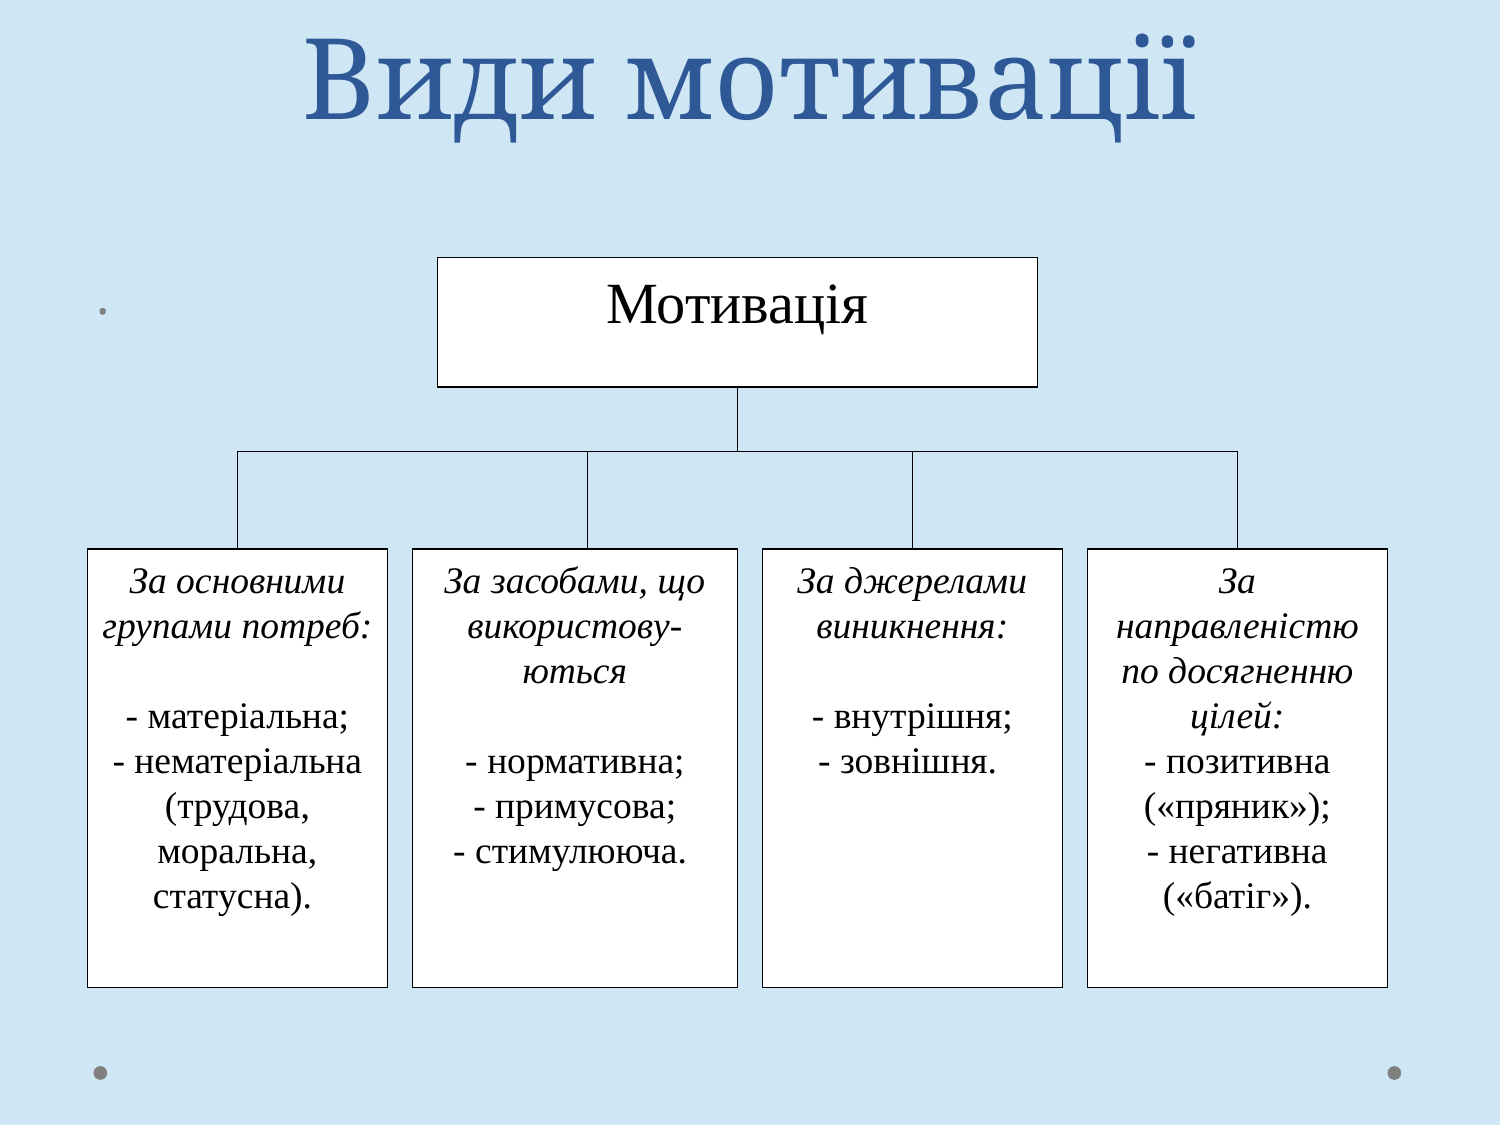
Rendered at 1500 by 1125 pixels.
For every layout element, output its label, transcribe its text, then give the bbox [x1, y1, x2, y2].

text_box За засобами, що використову-ються - нормативна; - примусова; - стимулююча. [412, 548, 738, 988]
text_box Мотивація [437, 257, 1038, 387]
title Види мотивації [75, 0, 1425, 225]
text_box За джерелами виникнення: - внутрішня; - зовнішня. [762, 548, 1063, 988]
text_box За направленістю по досягненню цілей: - позитивна («пряник»); - негативна («батіг»). [1087, 548, 1388, 988]
text_box За основними групами потреб: - матеріальна; - нематеріальна (трудова, моральна, статусна). [87, 548, 388, 988]
list . [81, 257, 1432, 1066]
